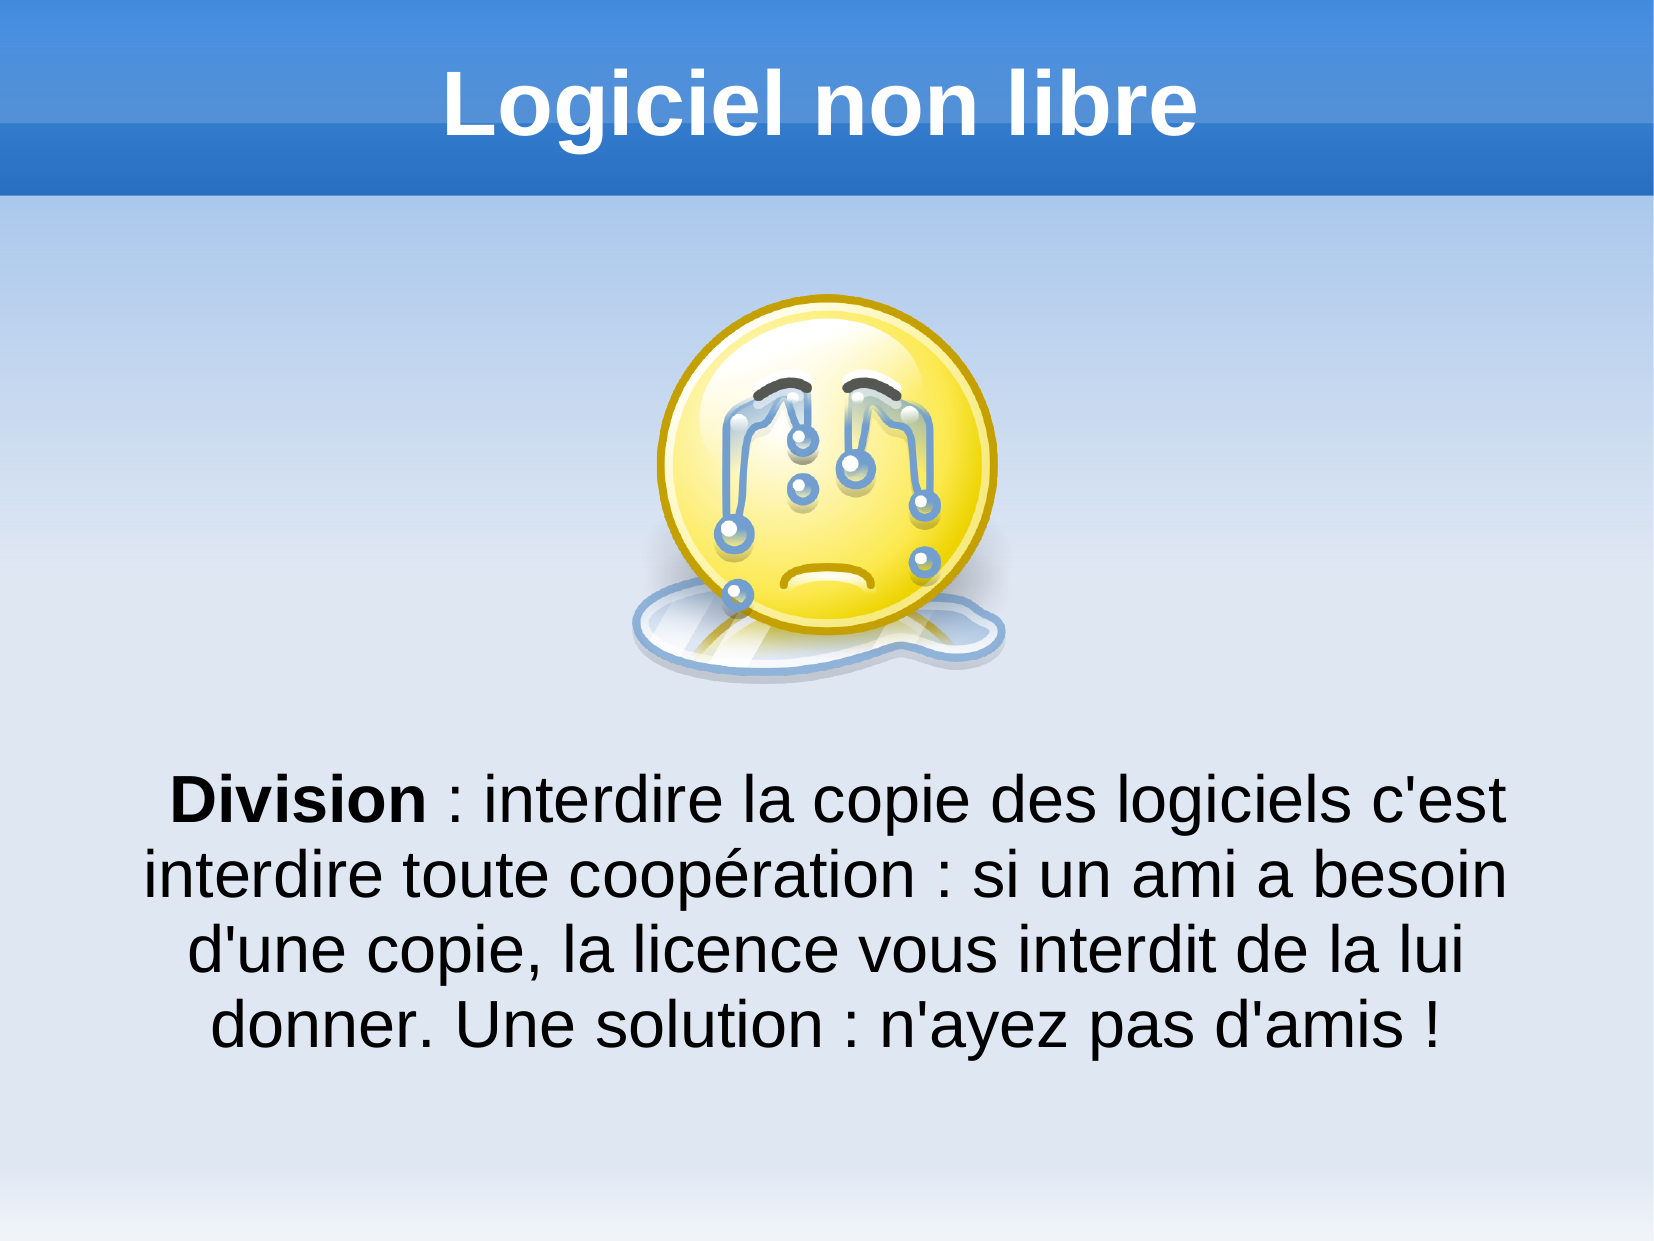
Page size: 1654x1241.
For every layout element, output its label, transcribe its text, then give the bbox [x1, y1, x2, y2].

picture [0, 0, 1654, 1241]
text_box Division : interdire la copie des logiciels c'est interdire toute coopération : si un ami a besoin d'une copie, la licence vous interdit de la lui donner. Une solution : n'ayez pas d'amis ! [97, 754, 1557, 1105]
title Logiciel non libre [76, 0, 1565, 208]
